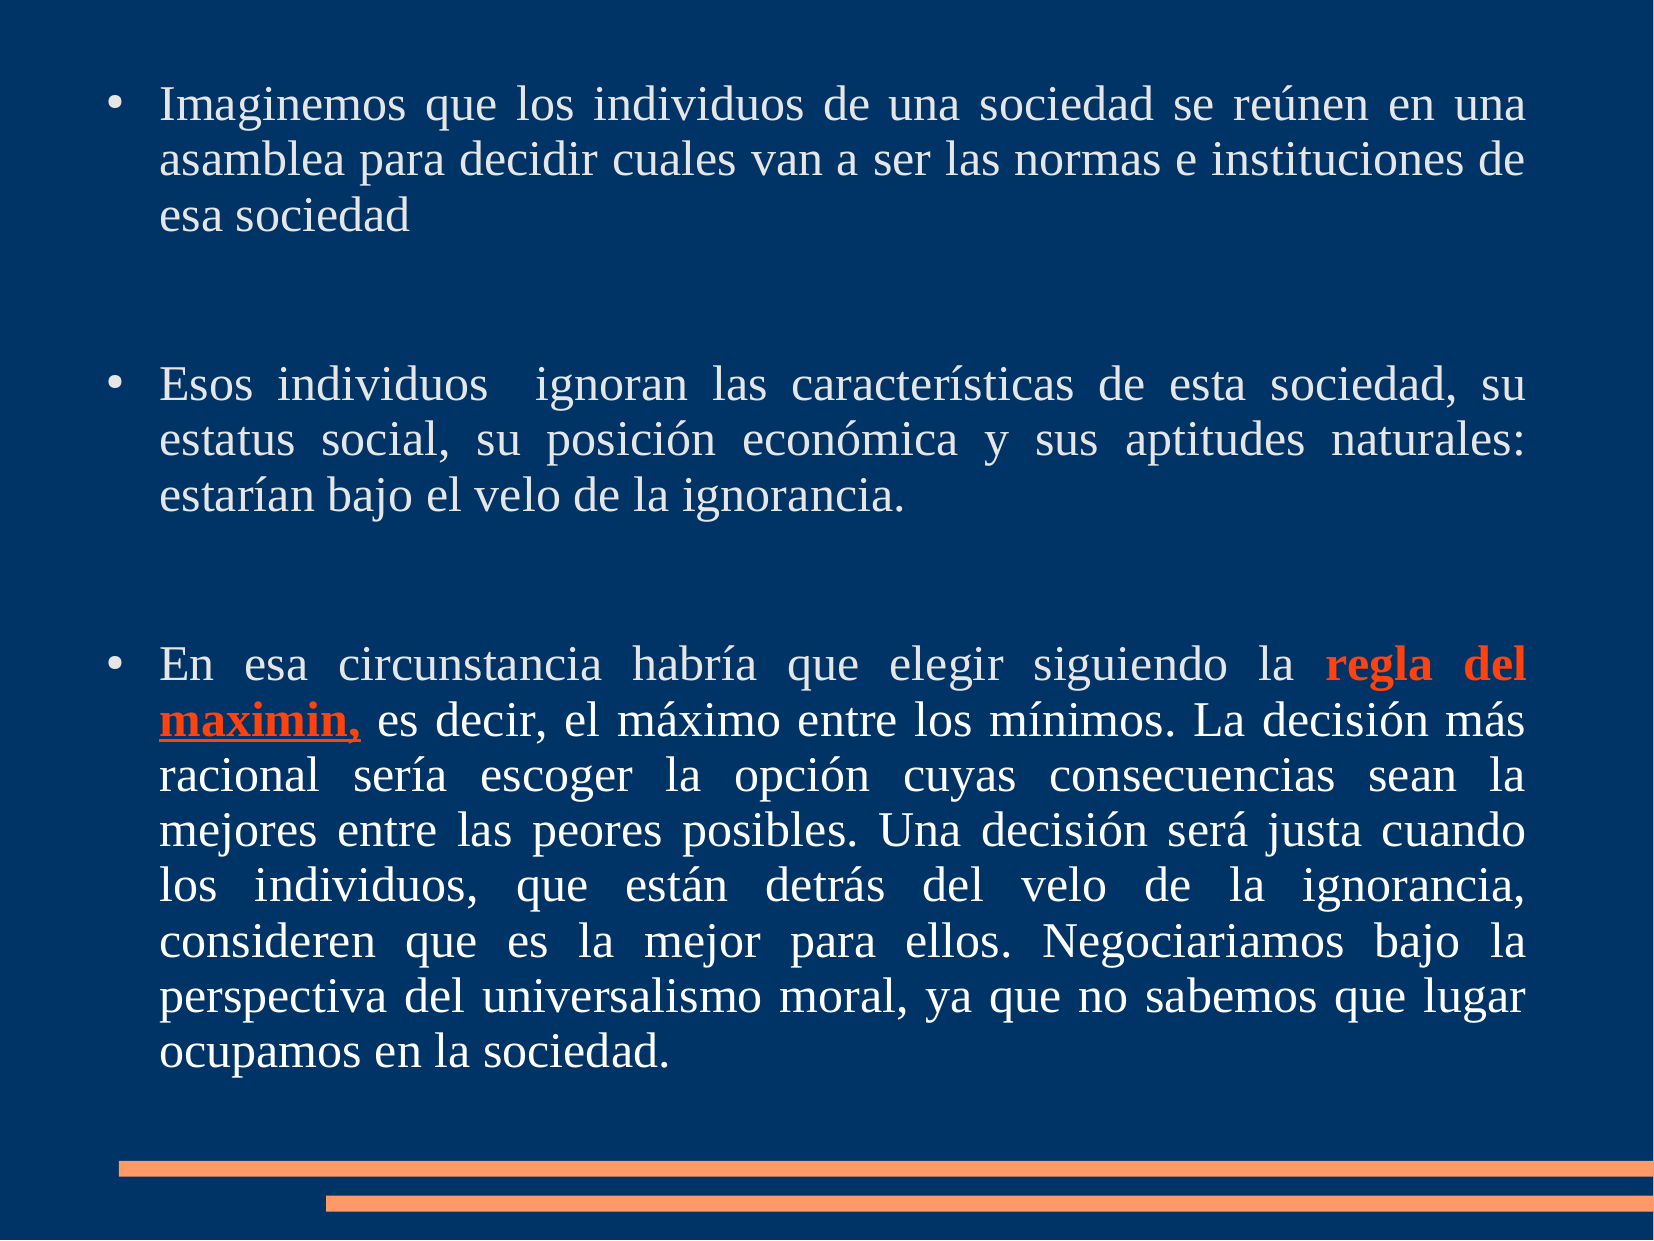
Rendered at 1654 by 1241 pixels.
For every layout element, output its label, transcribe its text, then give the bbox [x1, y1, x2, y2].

list Imaginemos que los individuos de una sociedad se reúnen en una asamblea para decidir cuales van a ser las normas e instituciones de esa sociedad Esos individuos ignoran las características de esta sociedad, su estatus social, su posición económica y sus aptitudes naturales: estarían bajo el velo de la ignorancia. En esa circunstancia habría que elegir siguiendo la regla del maximin, es decir, el máximo entre los mínimos. La decisión más racional sería escoger la opción cuyas consecuencias sean la mejores entre las peores posibles. Una decisión será justa cuando los individuos, que están detrás del velo de la ignorancia, consideren que es la mejor para ellos. Negociariamos bajo la perspectiva del universalismo moral, ya que no sabemos que lugar ocupamos en la sociedad. [88, 75, 1528, 1097]
